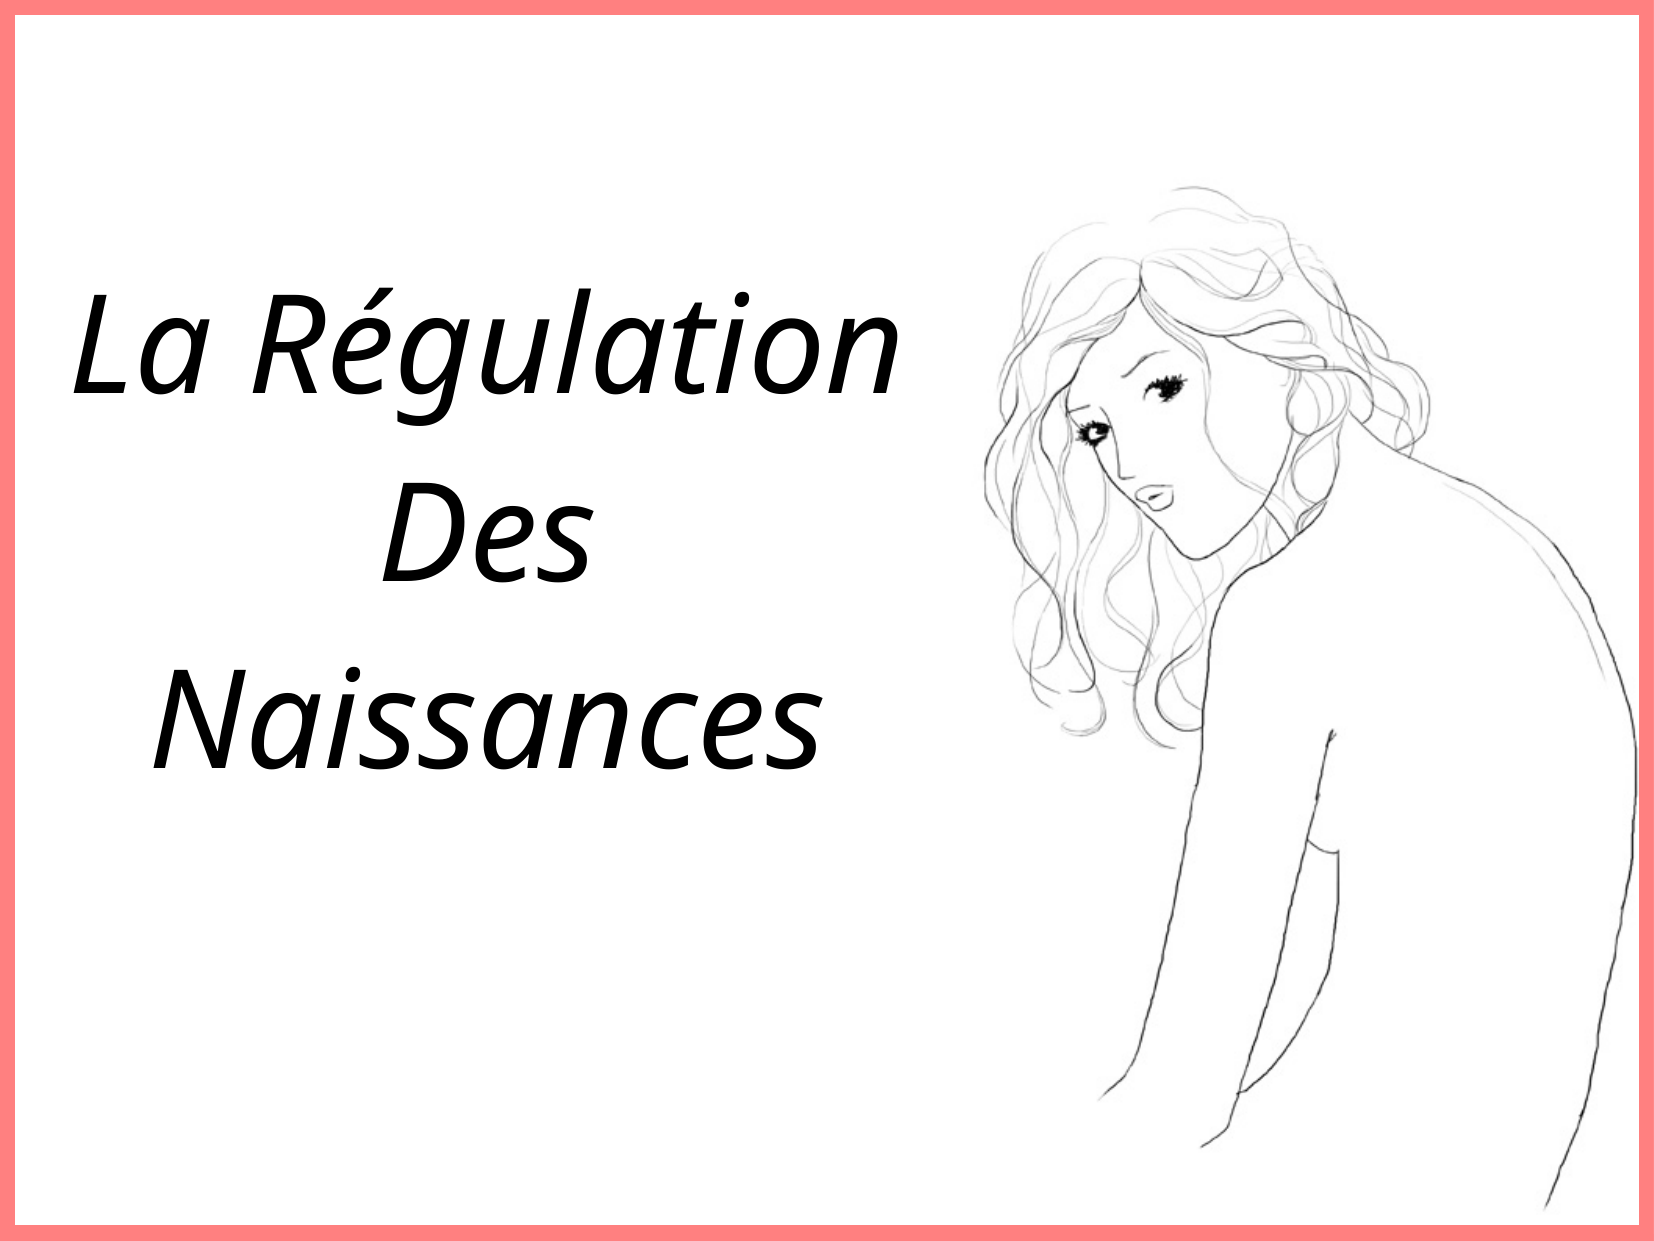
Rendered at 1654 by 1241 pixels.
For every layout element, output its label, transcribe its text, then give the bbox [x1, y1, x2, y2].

picture [872, 177, 1639, 1225]
text_box La Régulation Des Naissances [29, 29, 945, 1211]
